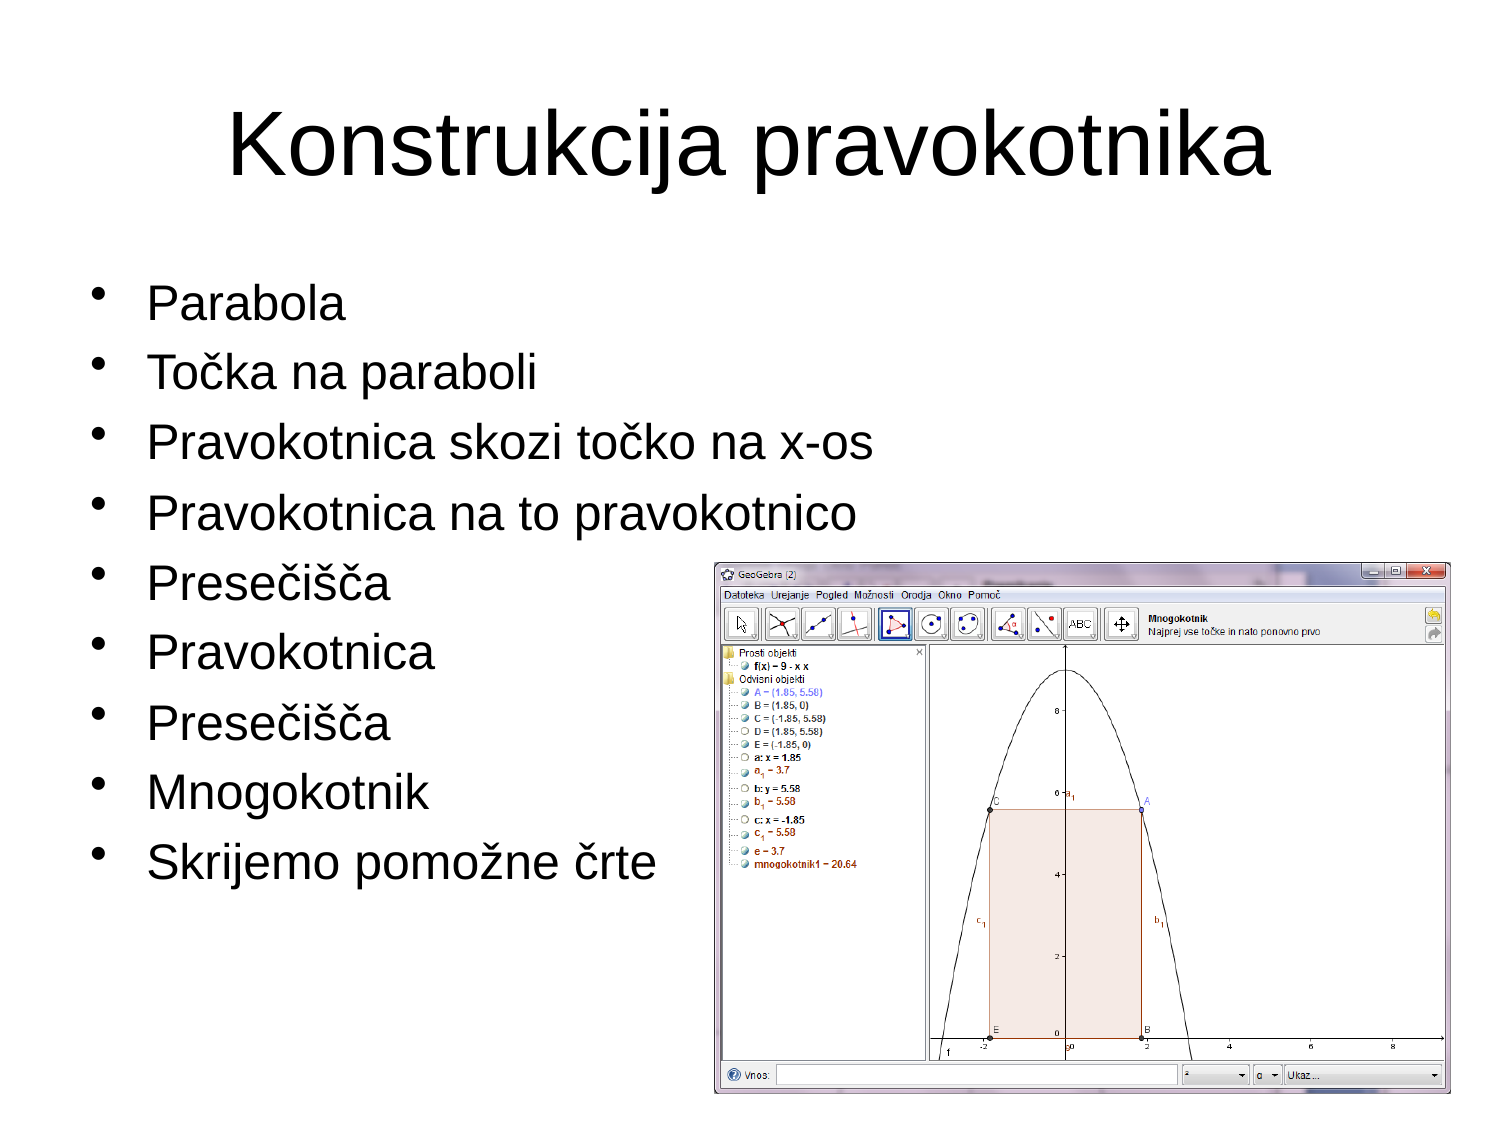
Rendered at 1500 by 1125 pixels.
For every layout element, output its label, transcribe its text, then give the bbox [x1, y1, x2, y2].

list Parabola Točka na paraboli Pravokotnica skozi točko na x-os Pravokotnica na to pravokotnico Presečišča Pravokotnica Presečišča Mnogokotnik Skrijemo pomožne črte [75, 262, 1425, 1005]
picture [714, 562, 1451, 1094]
title Konstrukcija pravokotnika [75, 45, 1425, 233]
